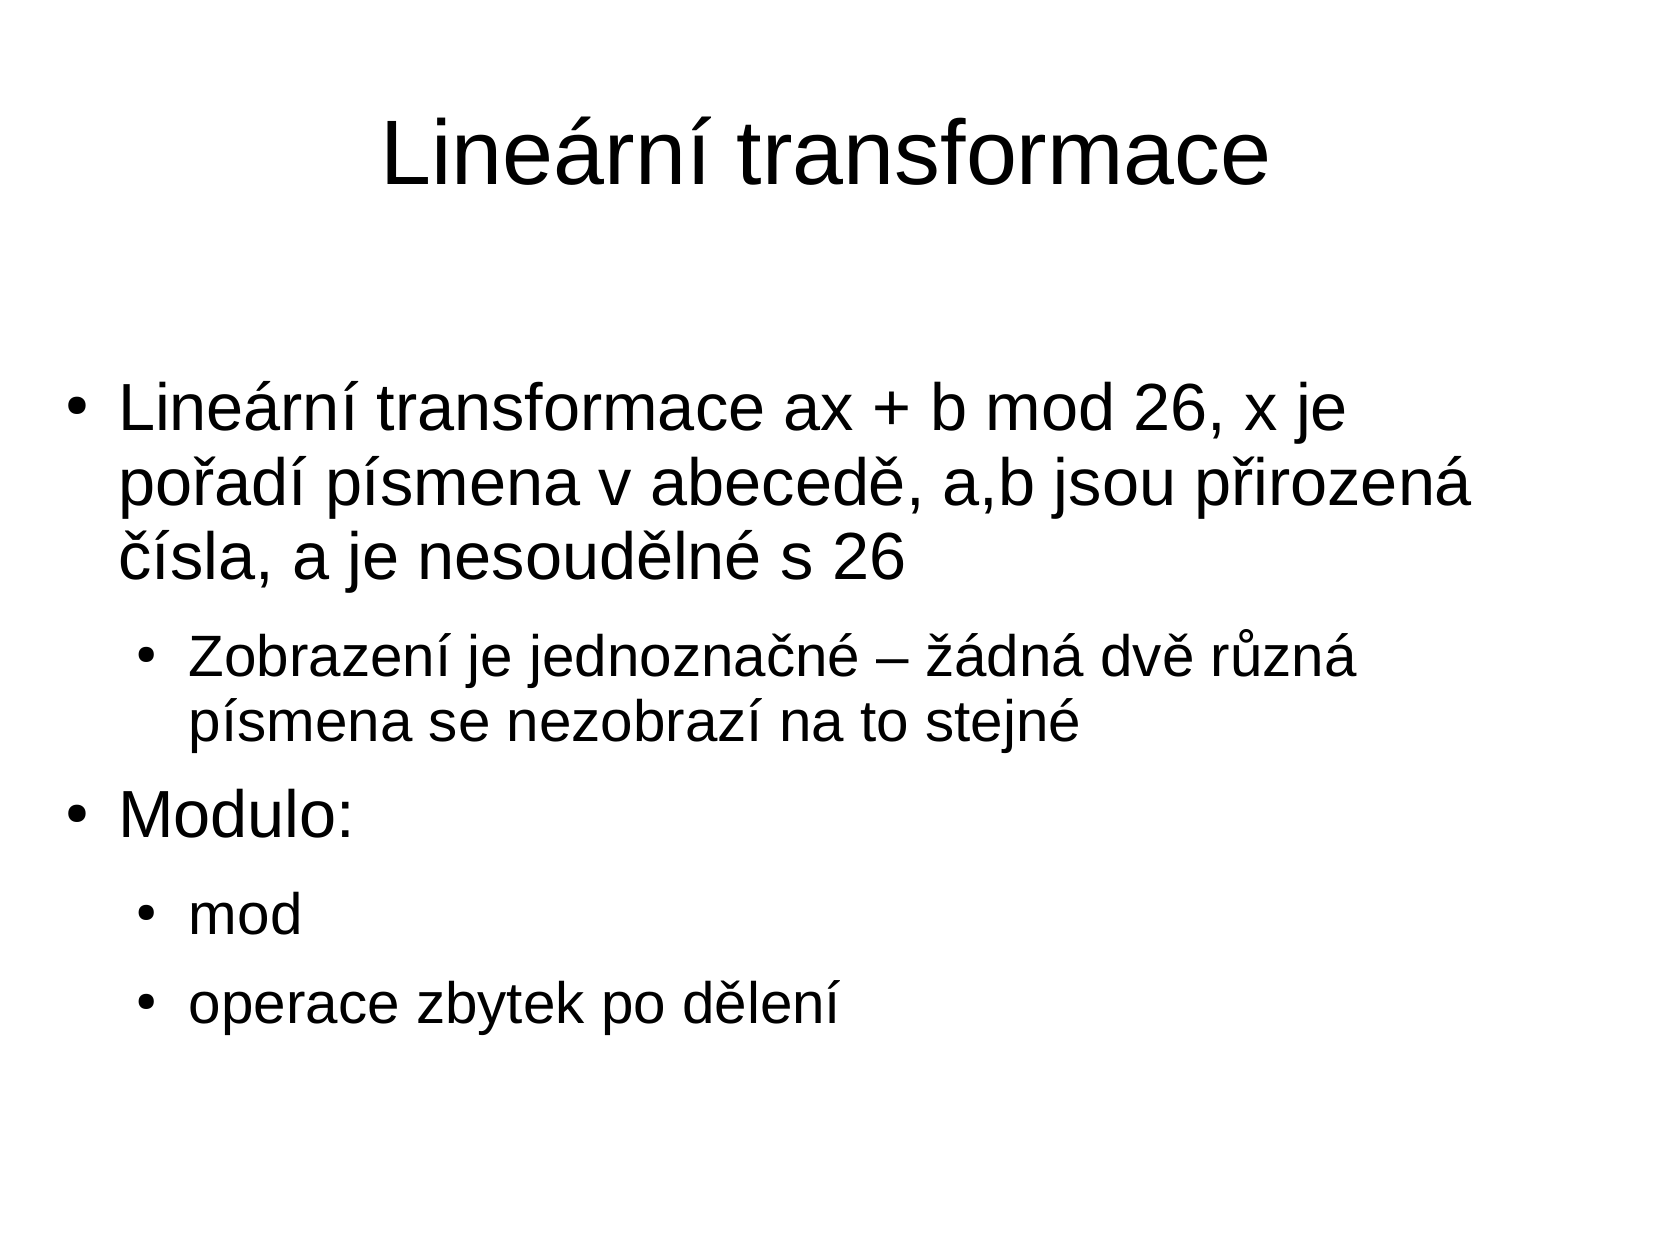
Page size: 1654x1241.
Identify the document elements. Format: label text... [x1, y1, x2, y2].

list Lineární transformace ax + b mod 26, x je pořadí písmena v abecedě, a,b jsou přirozená čísla, a je nesoudělné s 26 Zobrazení je jednoznačné – žádná dvě různá písmena se nezobrazí na to stejné Modulo: mod operace zbytek po dělení [47, 265, 1536, 1238]
title Lineární transformace [82, 56, 1571, 250]
